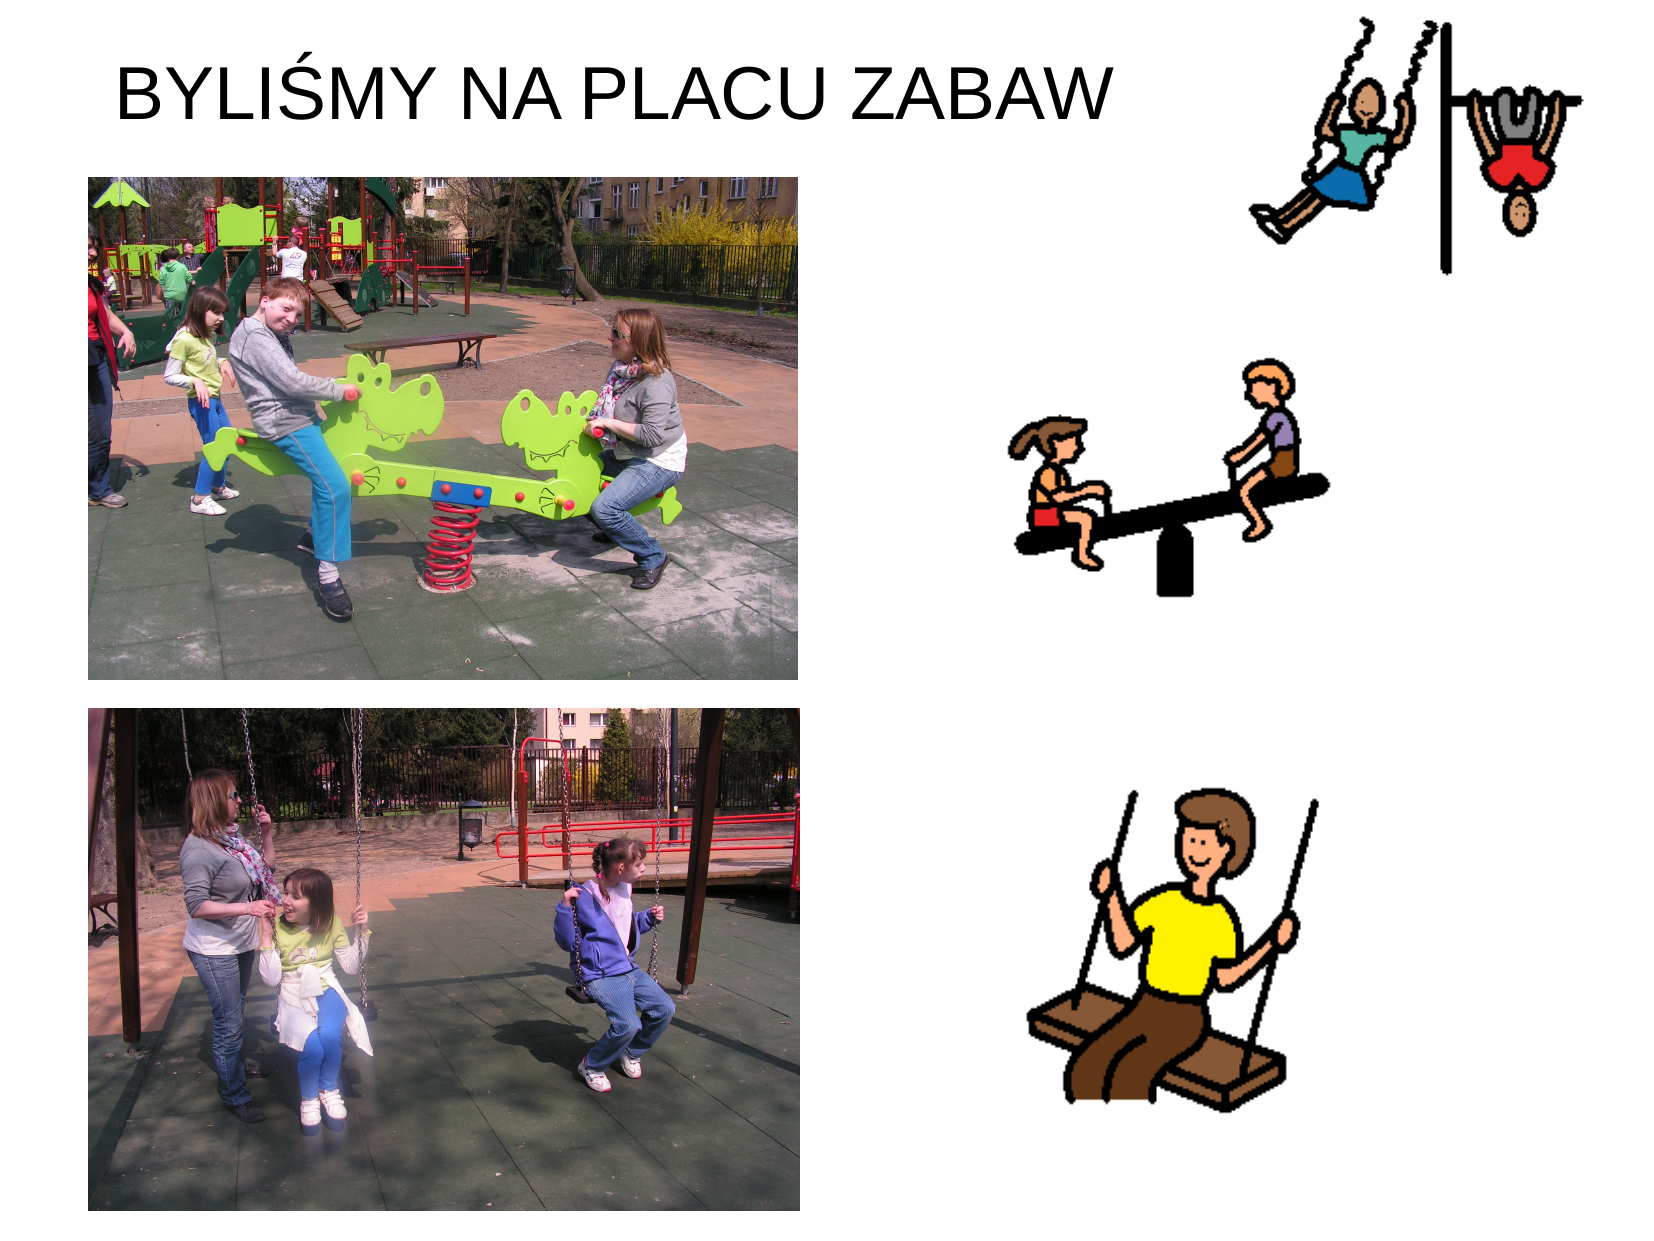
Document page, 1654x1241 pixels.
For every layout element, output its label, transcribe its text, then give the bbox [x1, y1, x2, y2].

picture [88, 708, 800, 1211]
picture [88, 177, 798, 680]
picture [974, 324, 1359, 621]
picture [1238, 0, 1595, 296]
title BYLIŚMY NA PLACU ZABAW [0, 29, 1238, 158]
picture [1003, 767, 1388, 1123]
